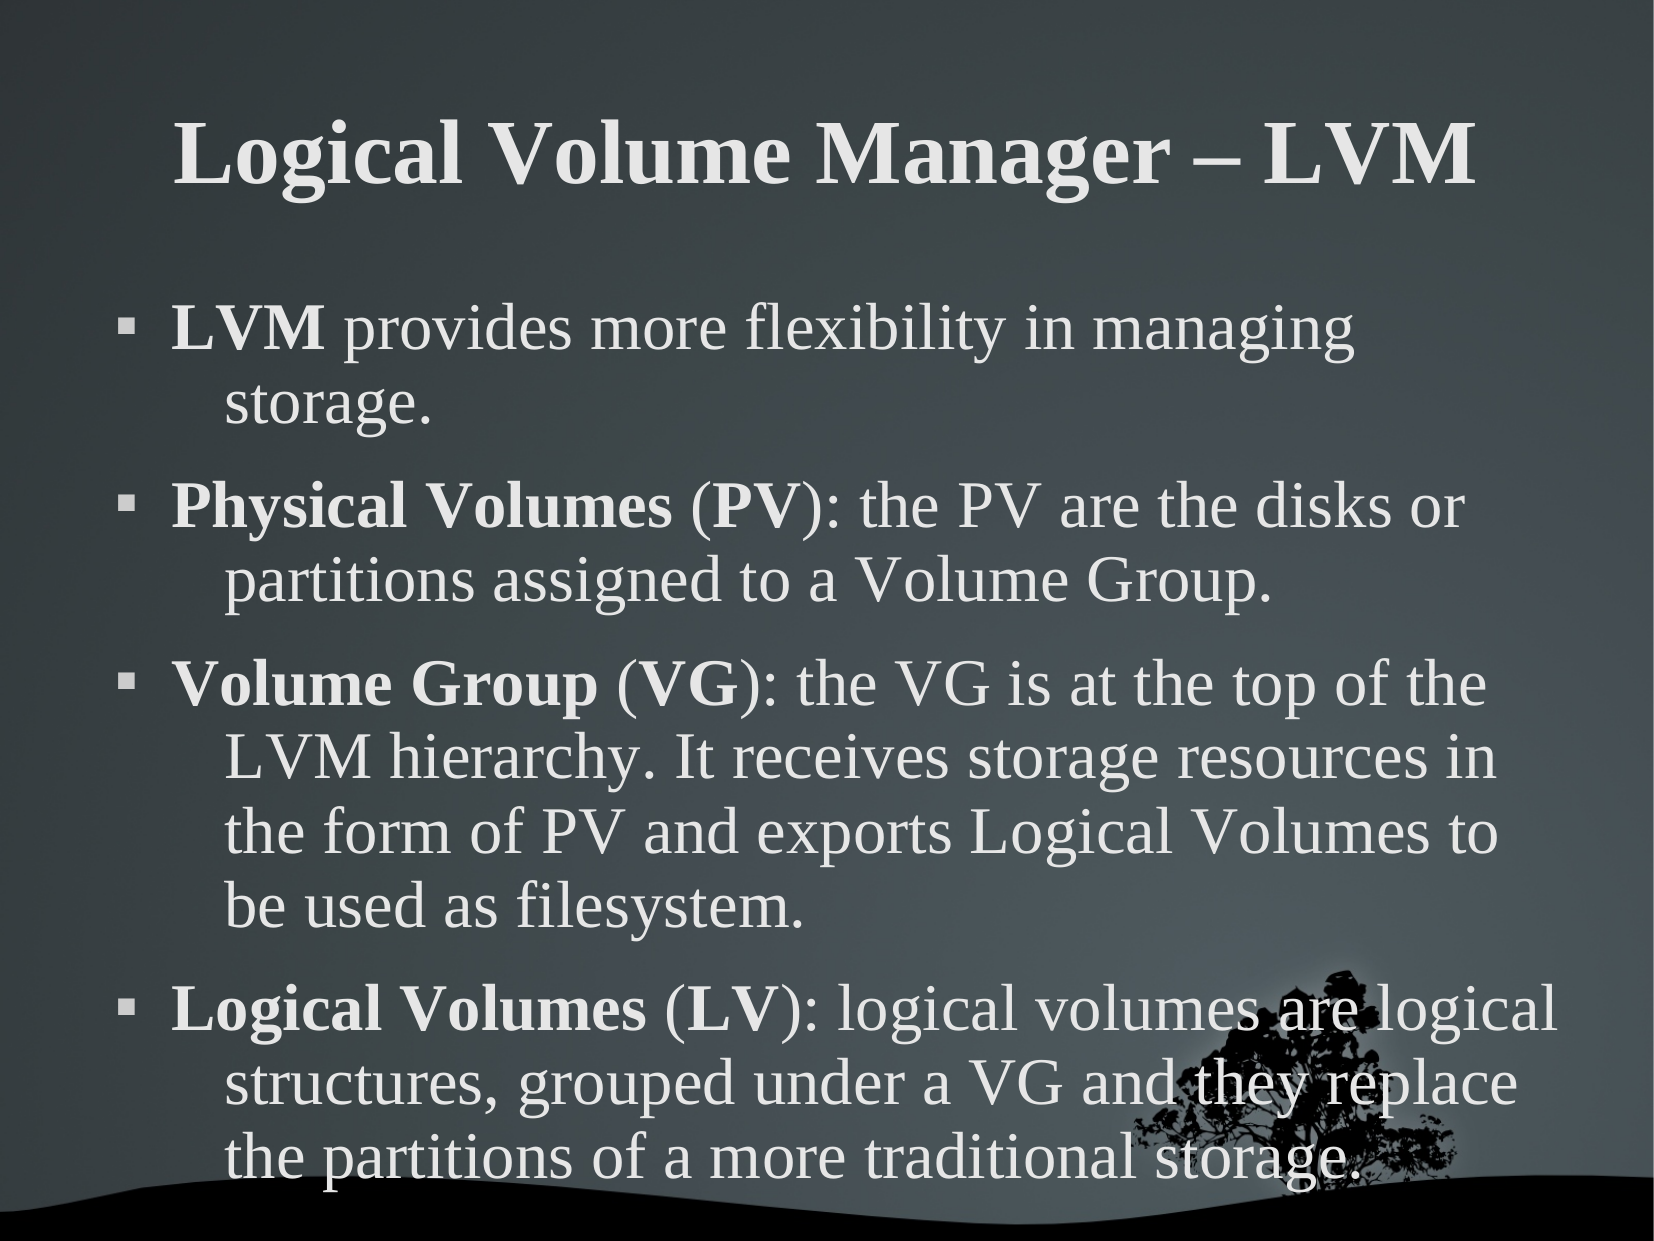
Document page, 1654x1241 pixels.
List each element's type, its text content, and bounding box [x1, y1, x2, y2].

picture [0, 0, 1654, 1241]
list LVM provides more flexibility in managing storage. Physical Volumes (PV): the PV are the disks or partitions assigned to a Volume Group. Volume Group (VG): the VG is at the top of the LVM hierarchy. It receives storage resources in the form of PV and exports Logical Volumes to be used as filesystem. Logical Volumes (LV): logical volumes are logical structures, grouped under a VG and they replace the partitions of a more traditional storage. [82, 290, 1571, 1194]
title Logical Volume Manager – LVM [82, 49, 1571, 257]
